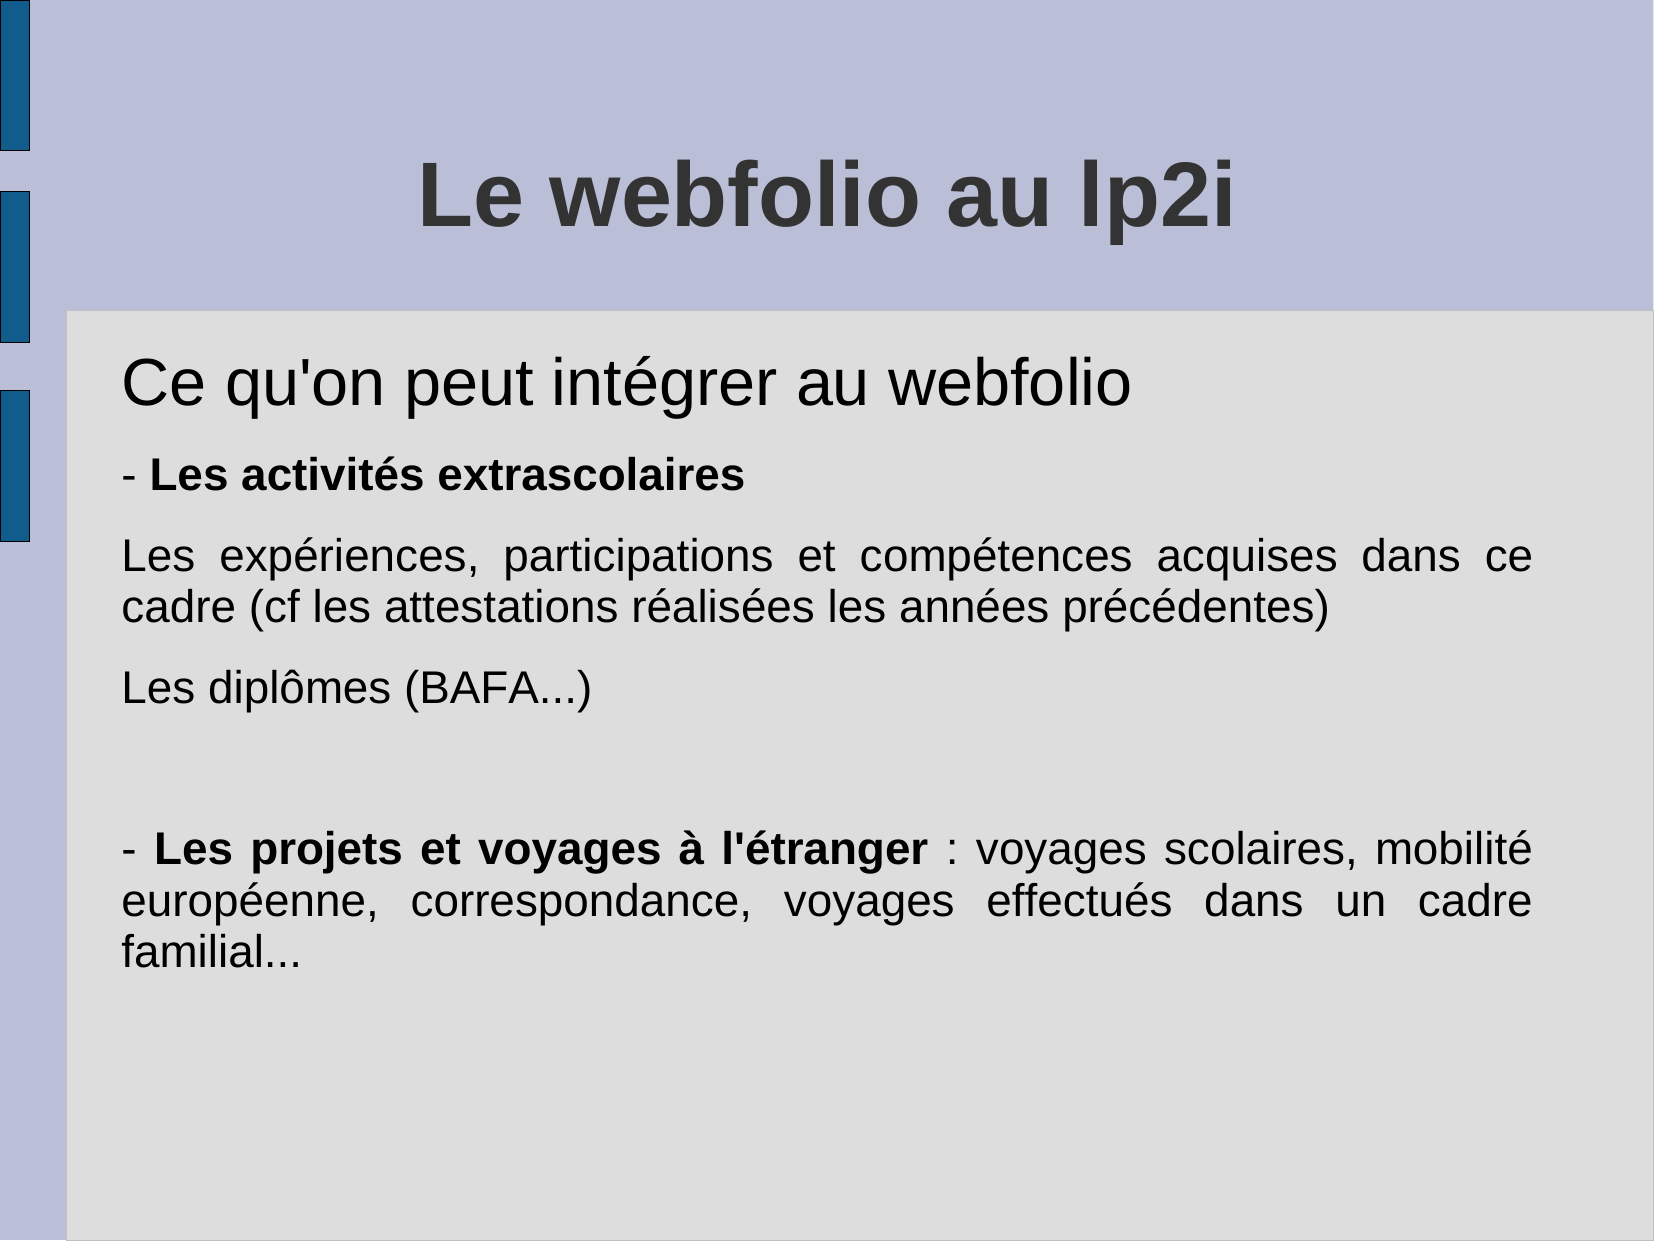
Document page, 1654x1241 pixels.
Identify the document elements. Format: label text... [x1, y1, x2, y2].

title Le webfolio au lp2i [121, 91, 1534, 299]
list Ce qu'on peut intégrer au webfolio - Les activités extrascolaires Les expériences, participations et compétences acquises dans ce cadre (cf les attestations réalisées les années précédentes) Les diplômes (BAFA...) - Les projets et voyages à l'étranger : voyages scolaires, mobilité européenne, correspondance, voyages effectués dans un cadre familial... [121, 344, 1534, 1140]
